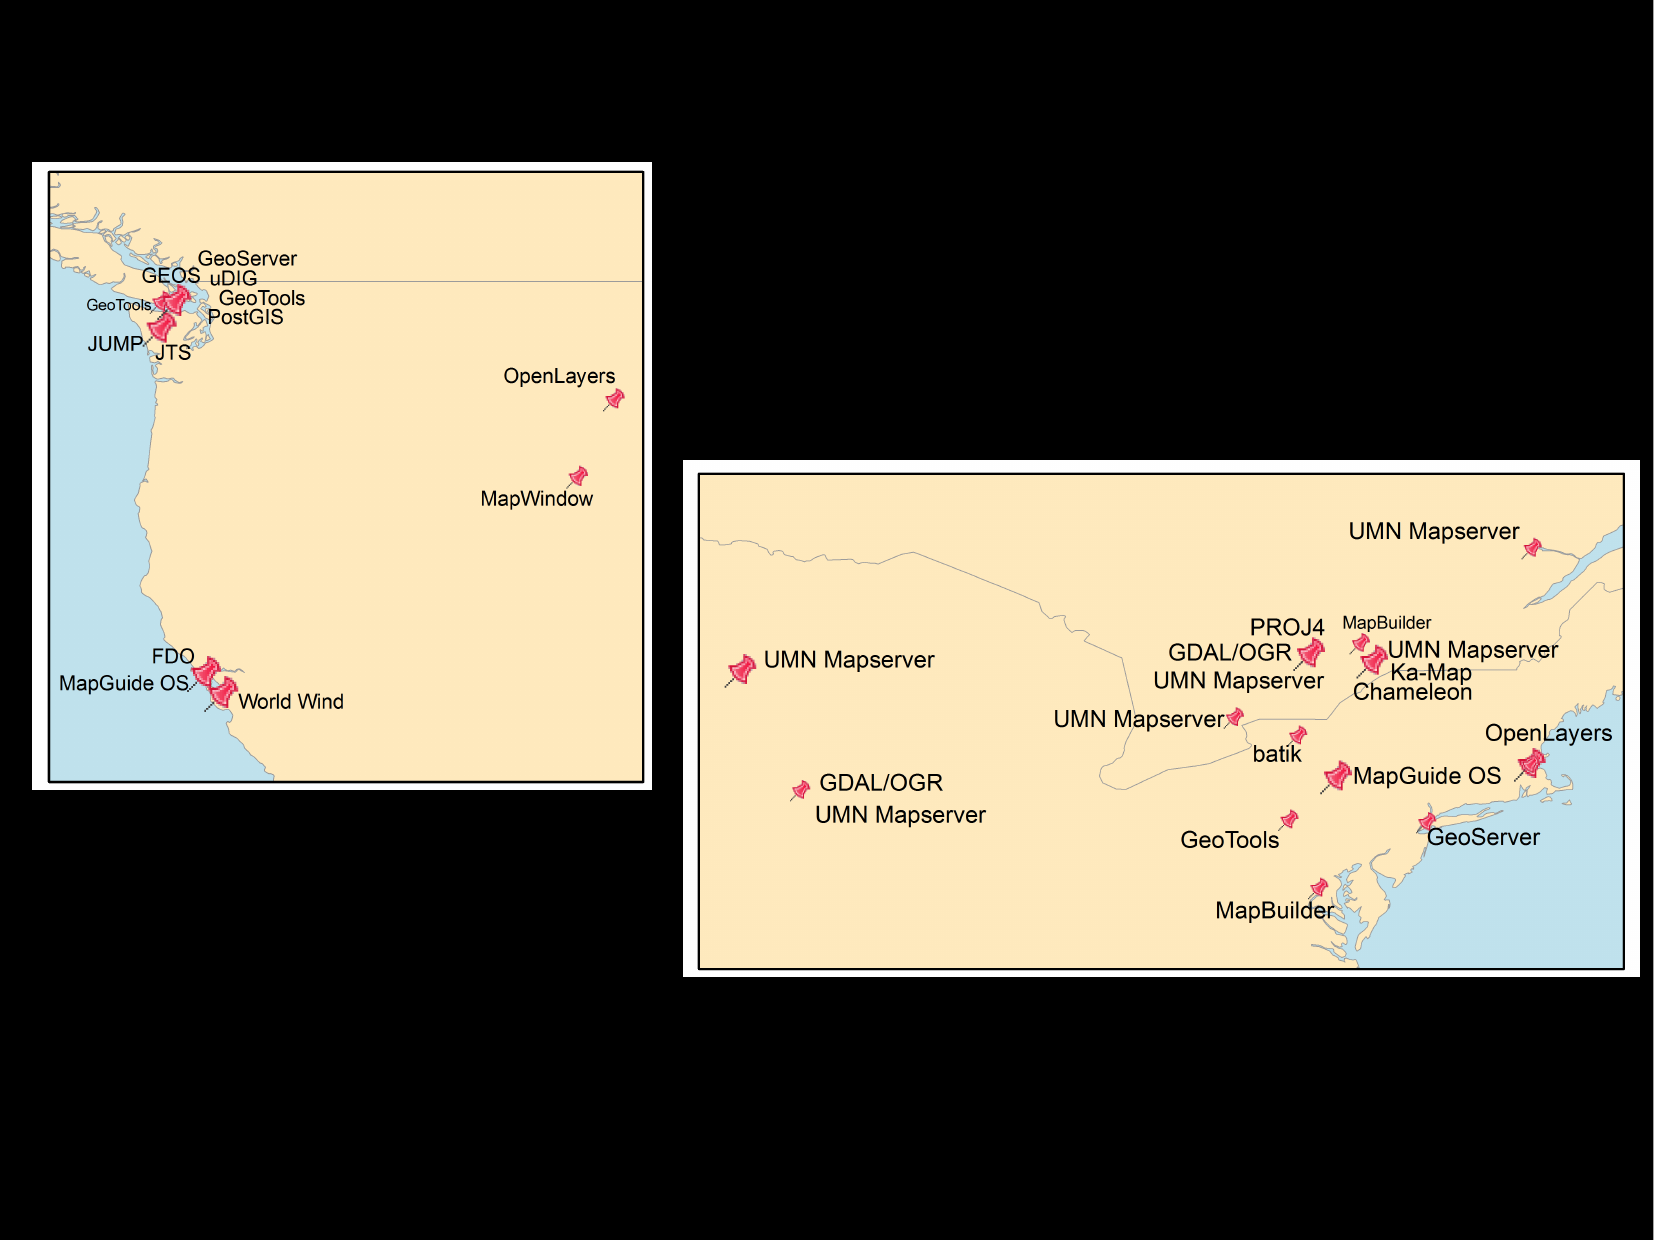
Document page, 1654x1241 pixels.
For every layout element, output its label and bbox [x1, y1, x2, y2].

picture [32, 162, 652, 790]
picture [683, 460, 1640, 977]
